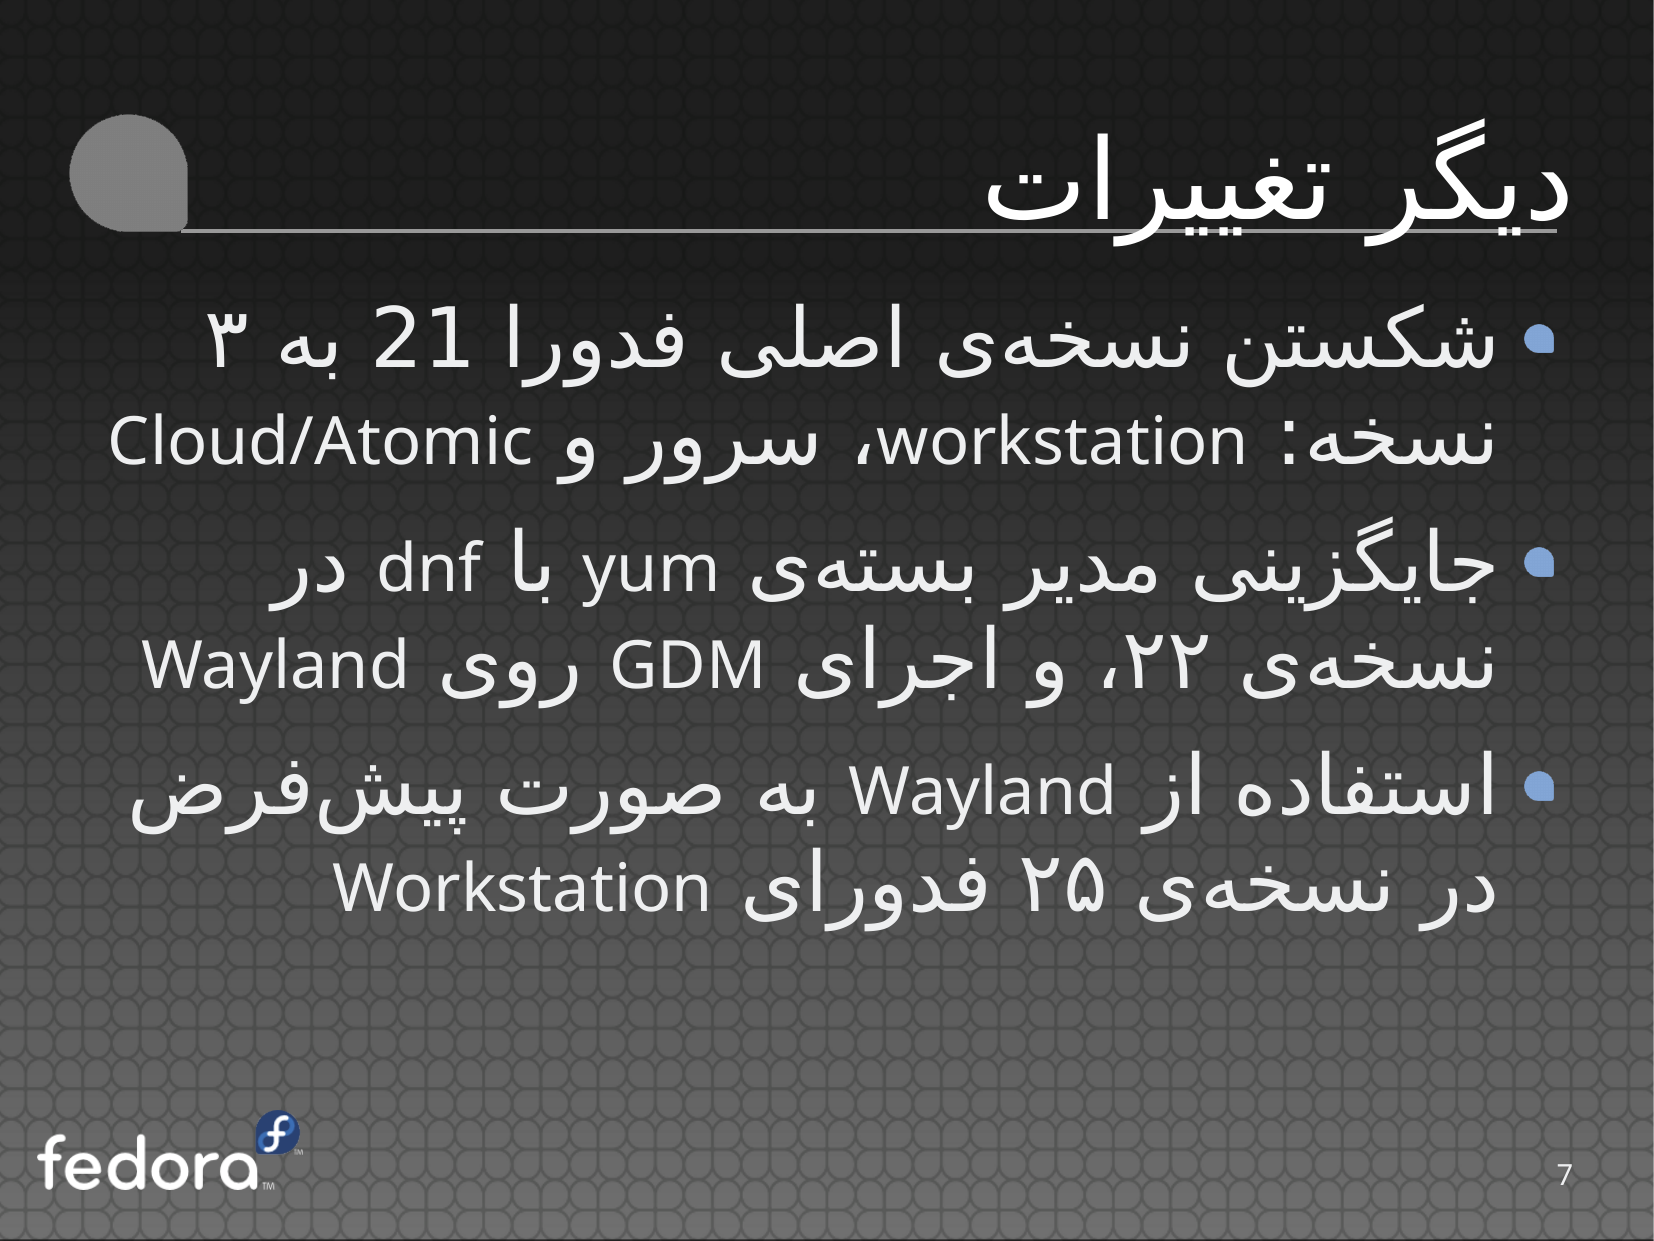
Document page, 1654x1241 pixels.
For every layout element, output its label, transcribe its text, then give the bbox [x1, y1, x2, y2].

title دیگر تغییرات [86, 112, 1576, 249]
picture [0, 0, 1654, 1241]
list شکستن نسخه‌ی اصلی فدورا 21 به ۳ نسخه: workstation، سرور و Cloud/Atomic جایگزینی مدیر بسته‌ی yum با dnf در نسخه‌ی ۲۲، و اجرای GDM روی Wayland استفاده از Wayland به صورت پیش‌فرض در نسخه‌ی ۲۵ فدورای Workstation [82, 290, 1571, 1010]
